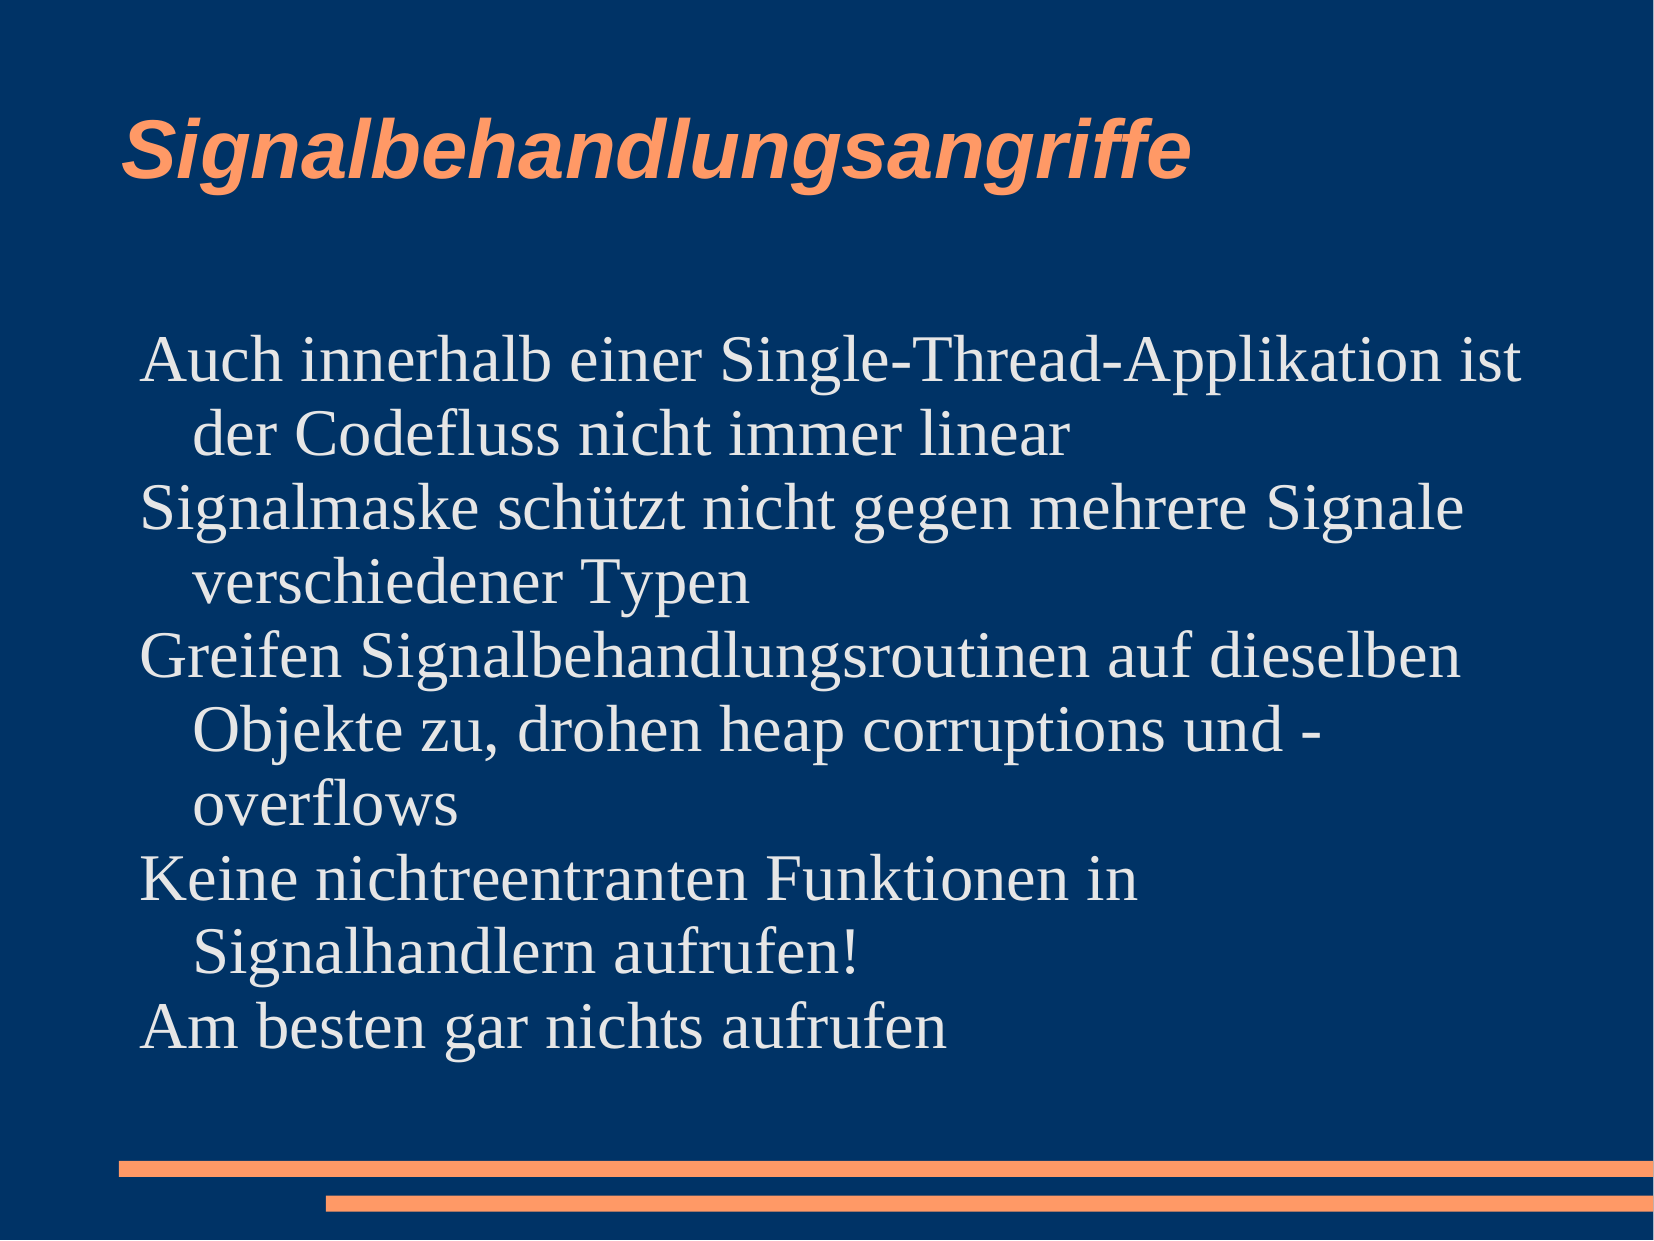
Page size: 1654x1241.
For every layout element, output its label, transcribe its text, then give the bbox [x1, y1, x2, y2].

title Signalbehandlungsangriffe [121, 53, 1534, 247]
list Auch innerhalb einer Single-Thread-Applikation ist der Codefluss nicht immer linear Signalmaske schützt nicht gegen mehrere Signale verschiedener Typen Greifen Signalbehandlungsroutinen auf dieselben Objekte zu, drohen heap corruptions und -overflows Keine nichtreentranten Funktionen in Signalhandlern aufrufen! Am besten gar nichts aufrufen [121, 322, 1561, 1130]
